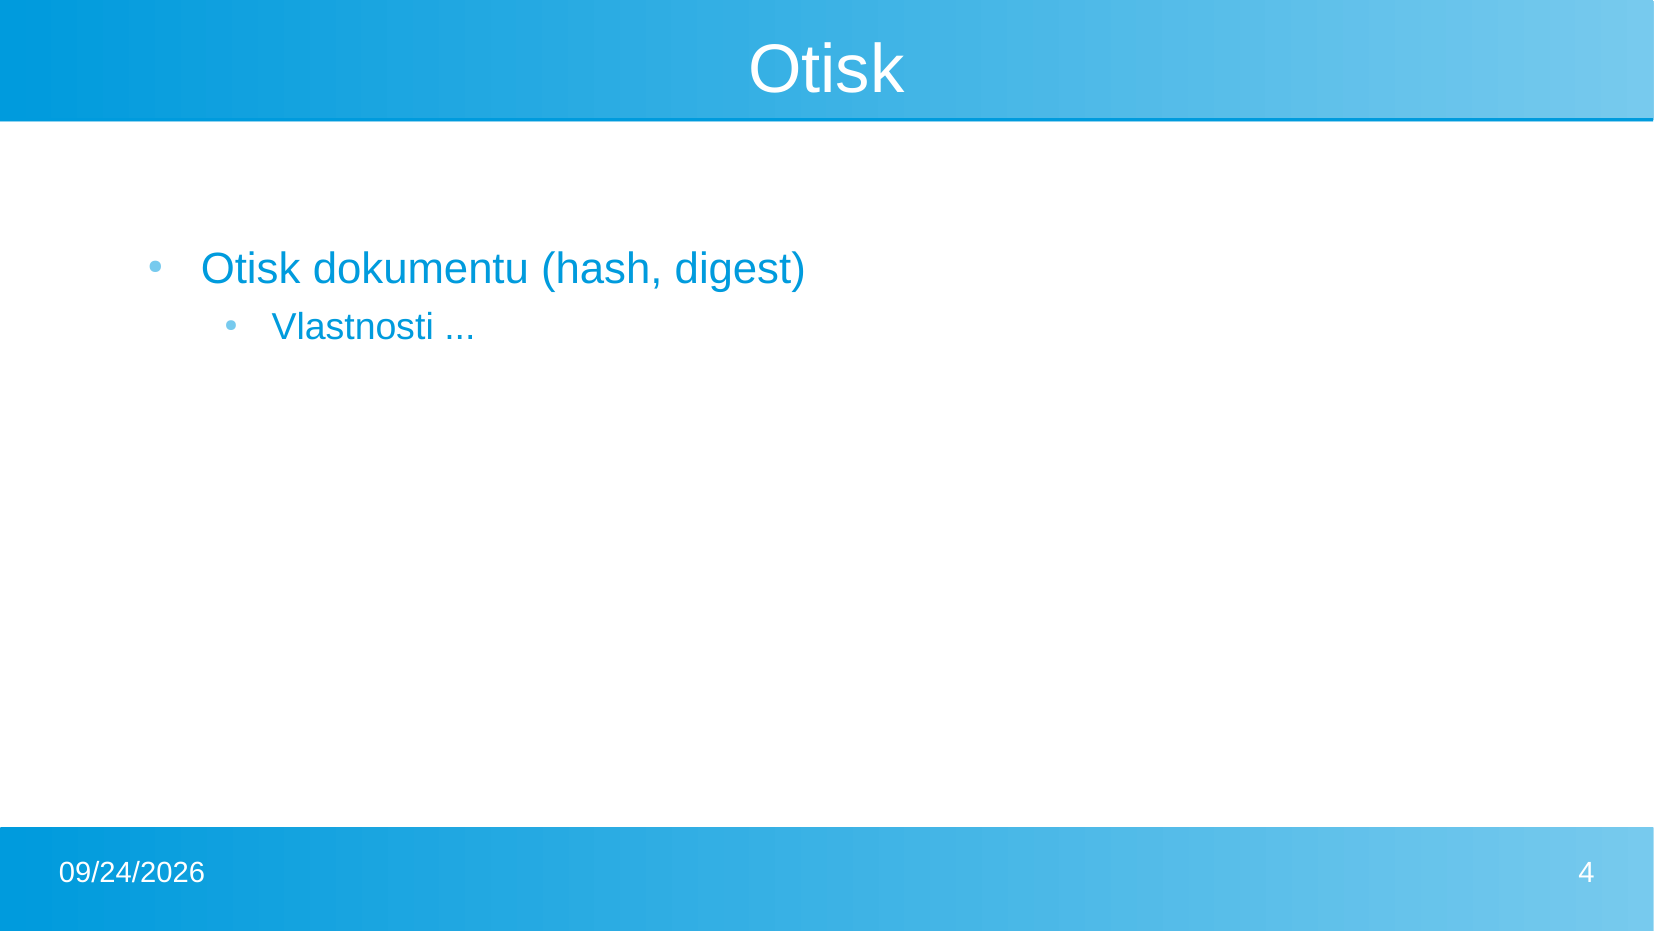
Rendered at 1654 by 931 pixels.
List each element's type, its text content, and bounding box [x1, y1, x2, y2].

title Otisk [59, 29, 1595, 108]
list Otisk dokumentu (hash, digest) Vlastnosti ... [59, 177, 1595, 768]
